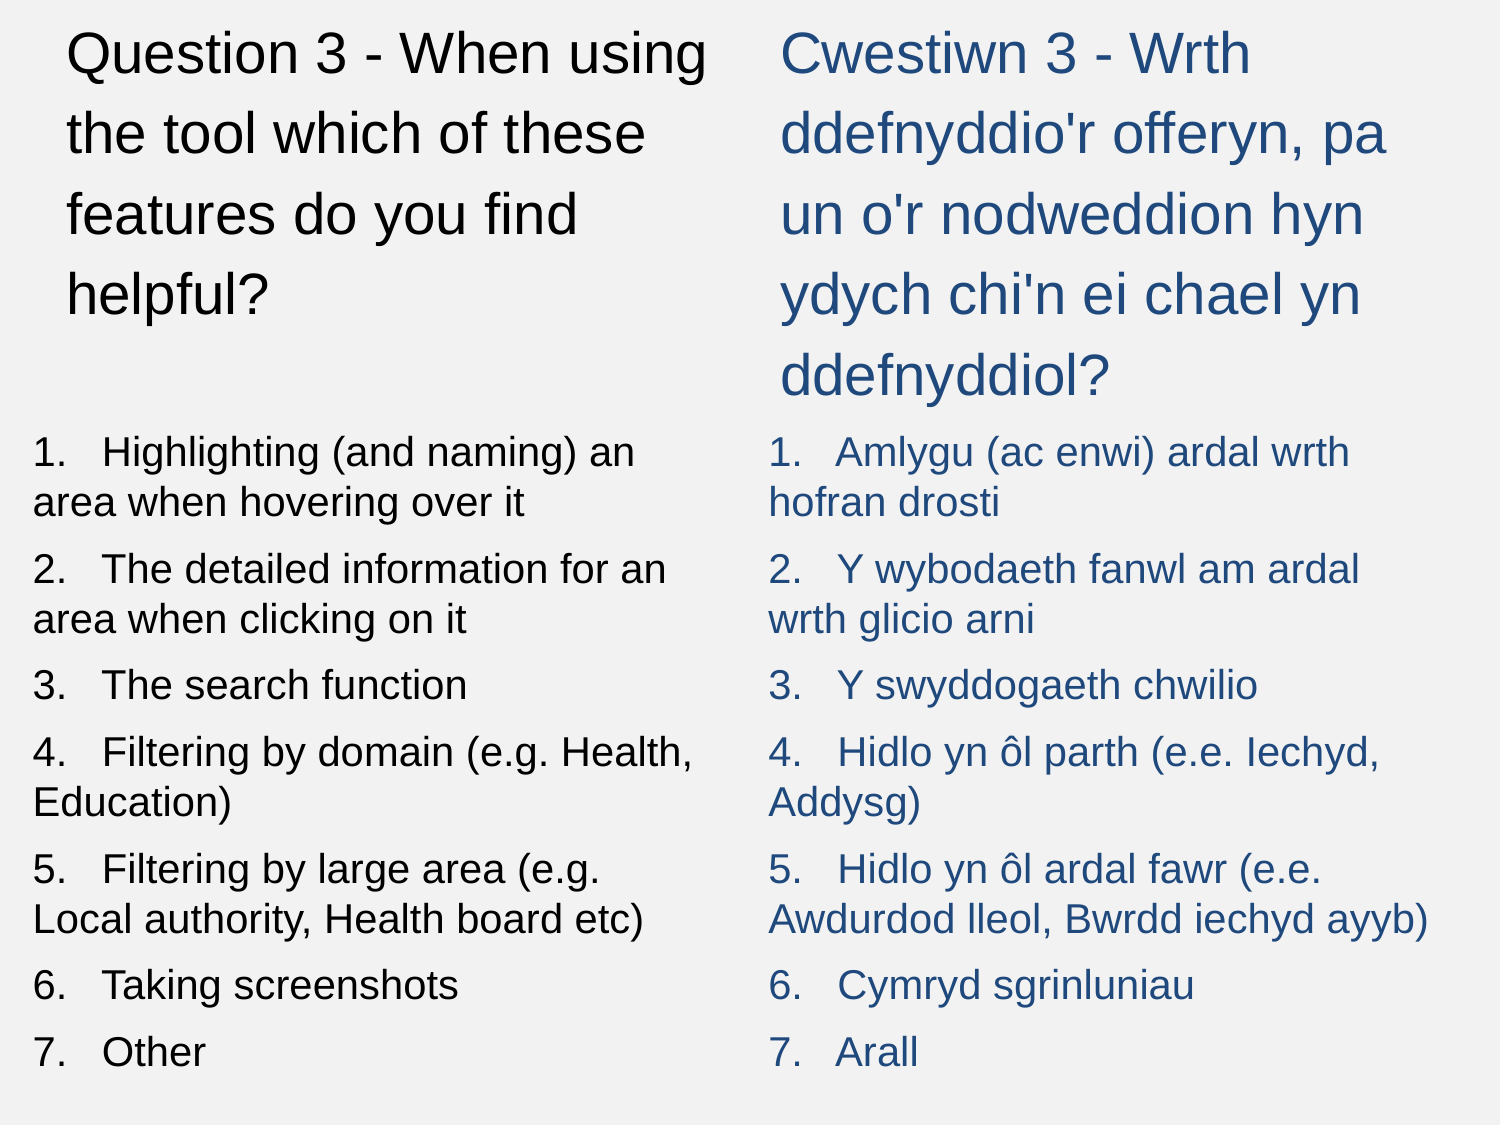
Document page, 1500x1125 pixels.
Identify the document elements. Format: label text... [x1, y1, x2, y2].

text_box 1. Highlighting (and naming) an area when hovering over it 2. The detailed information for an area when clicking on it 3. The search function 4. Filtering by domain (e.g. Health, Education) 5. Filtering by large area (e.g. Local authority, Health board etc) 6. Taking screenshots 7. Other [17, 417, 727, 1089]
text_box 1. Amlygu (ac enwi) ardal wrth hofran drosti 2. Y wybodaeth fanwl am ardal wrth glicio arni 3. Y swyddogaeth chwilio 4. Hidlo yn ôl parth (e.e. Iechyd, Addysg) 5. Hidlo yn ôl ardal fawr (e.e. Awdurdod lleol, Bwrdd iechyd ayyb) 6. Cymryd sgrinluniau 7. Arall [753, 417, 1463, 1125]
text_box Cwestiwn 3 - Wrth ddefnyddio'r offeryn, pa un o'r nodweddion hyn ydych chi'n ei chael yn ddefnyddiol? [753, 0, 1415, 414]
text_box Question 3 - When using the tool which of these features do you find helpful? [31, 0, 744, 334]
